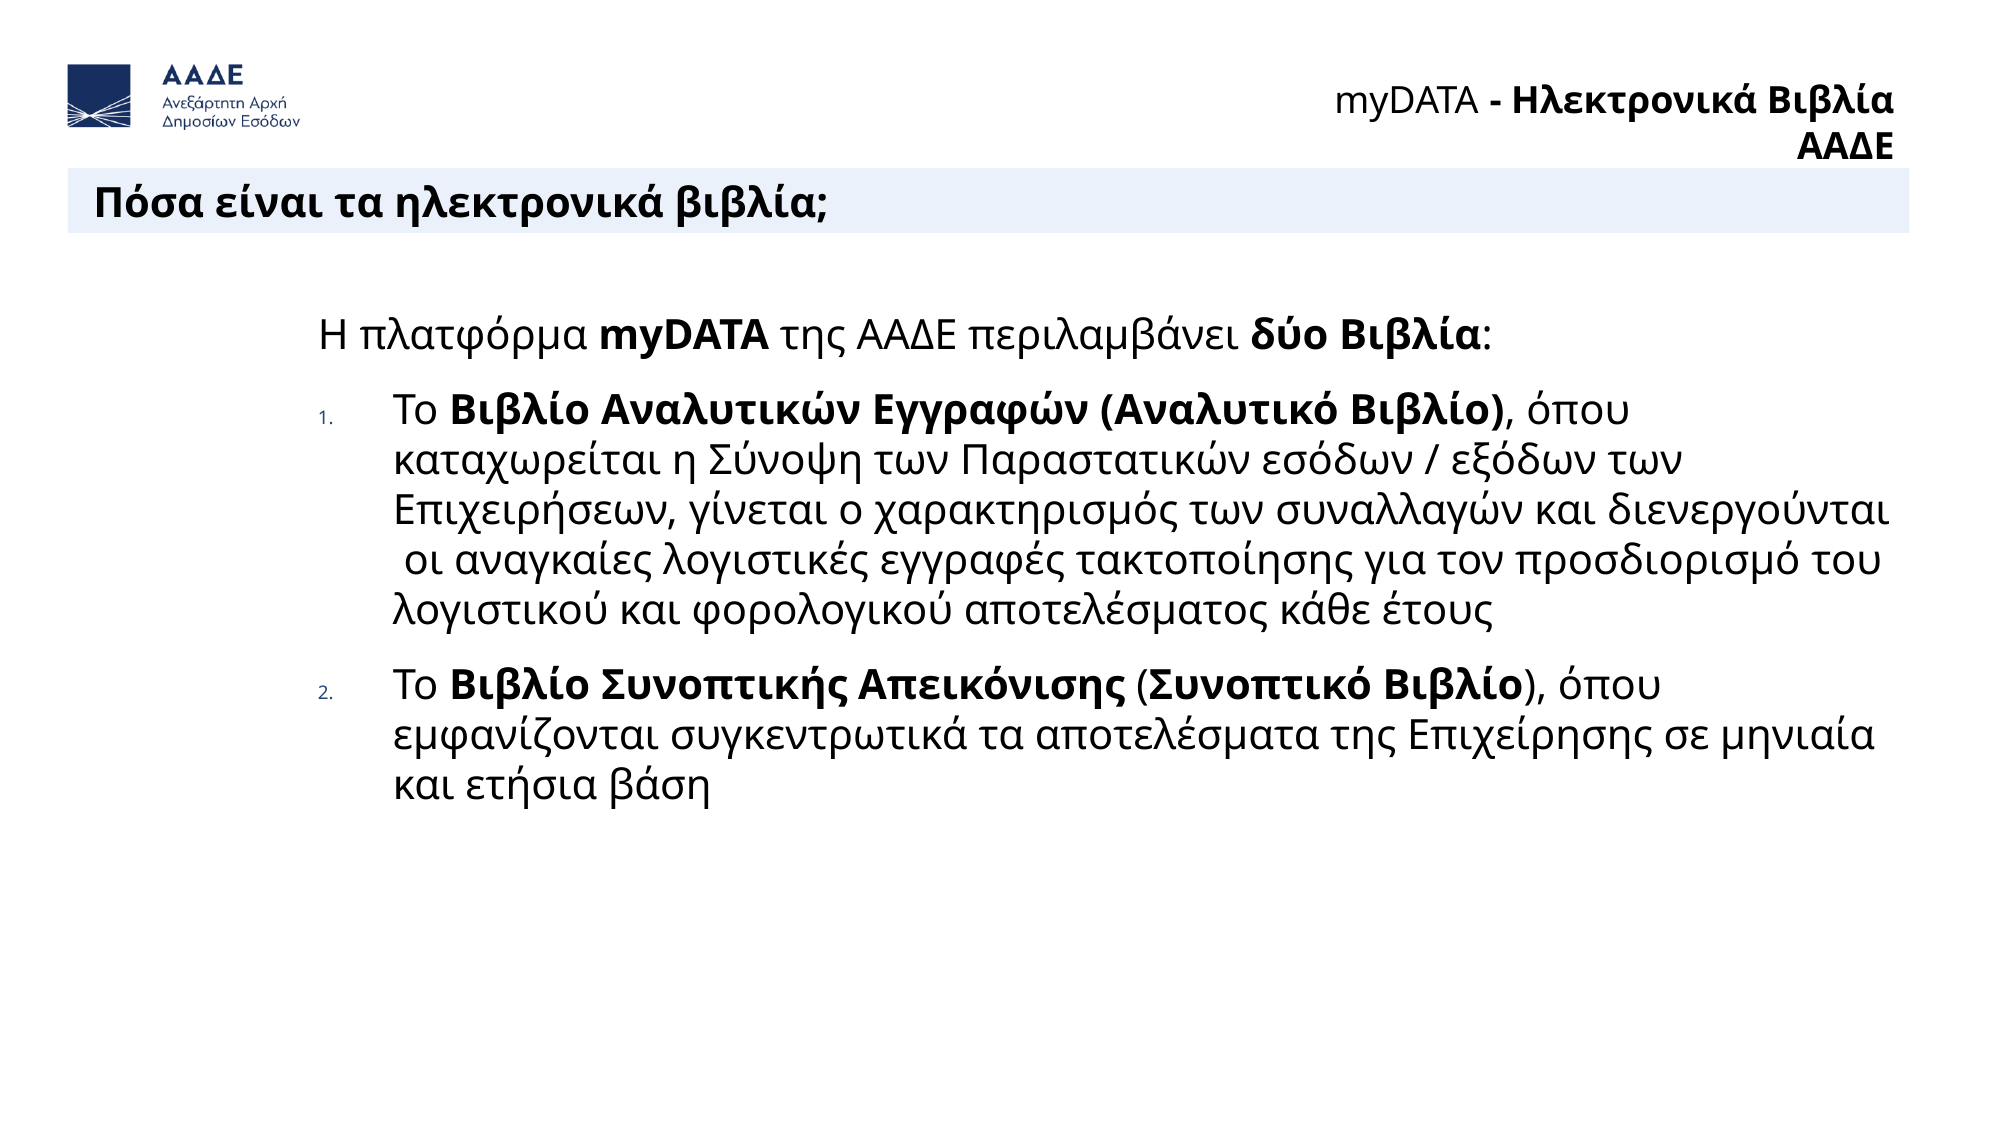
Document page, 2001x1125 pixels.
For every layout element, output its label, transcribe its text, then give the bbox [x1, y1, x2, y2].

text_box Πόσα είναι τα ηλεκτρονικά βιβλία; [67, 168, 1910, 233]
text_box Η πλατφόρμα myDATA της ΑΑΔΕ περιλαμβάνει δύο Βιβλία: Το Βιβλίο Αναλυτικών Εγγραφών (Αναλυτικό Βιβλίο), όπου καταχωρείται η Σύνοψη των Παραστατικών εσόδων / εξόδων των Επιχειρήσεων, γίνεται ο χαρακτηρισμός των συναλλαγών και διενεργούνται οι αναγκαίες λογιστικές εγγραφές τακτοποίησης για τον προσδιορισμό του λογιστικού και φορολογικού αποτελέσματος κάθε έτους Το Βιβλίο Συνοπτικής Απεικόνισης (Συνοπτικό Βιβλίο), όπου εμφανίζονται συγκεντρωτικά τα αποτελέσματα της Επιχείρησης σε μηνιαία και ετήσια βάση [303, 300, 1910, 816]
text_box myDATA - Ηλεκτρονικά Βιβλία ΑΑΔΕ [1271, 64, 1910, 175]
picture [67, 64, 304, 130]
